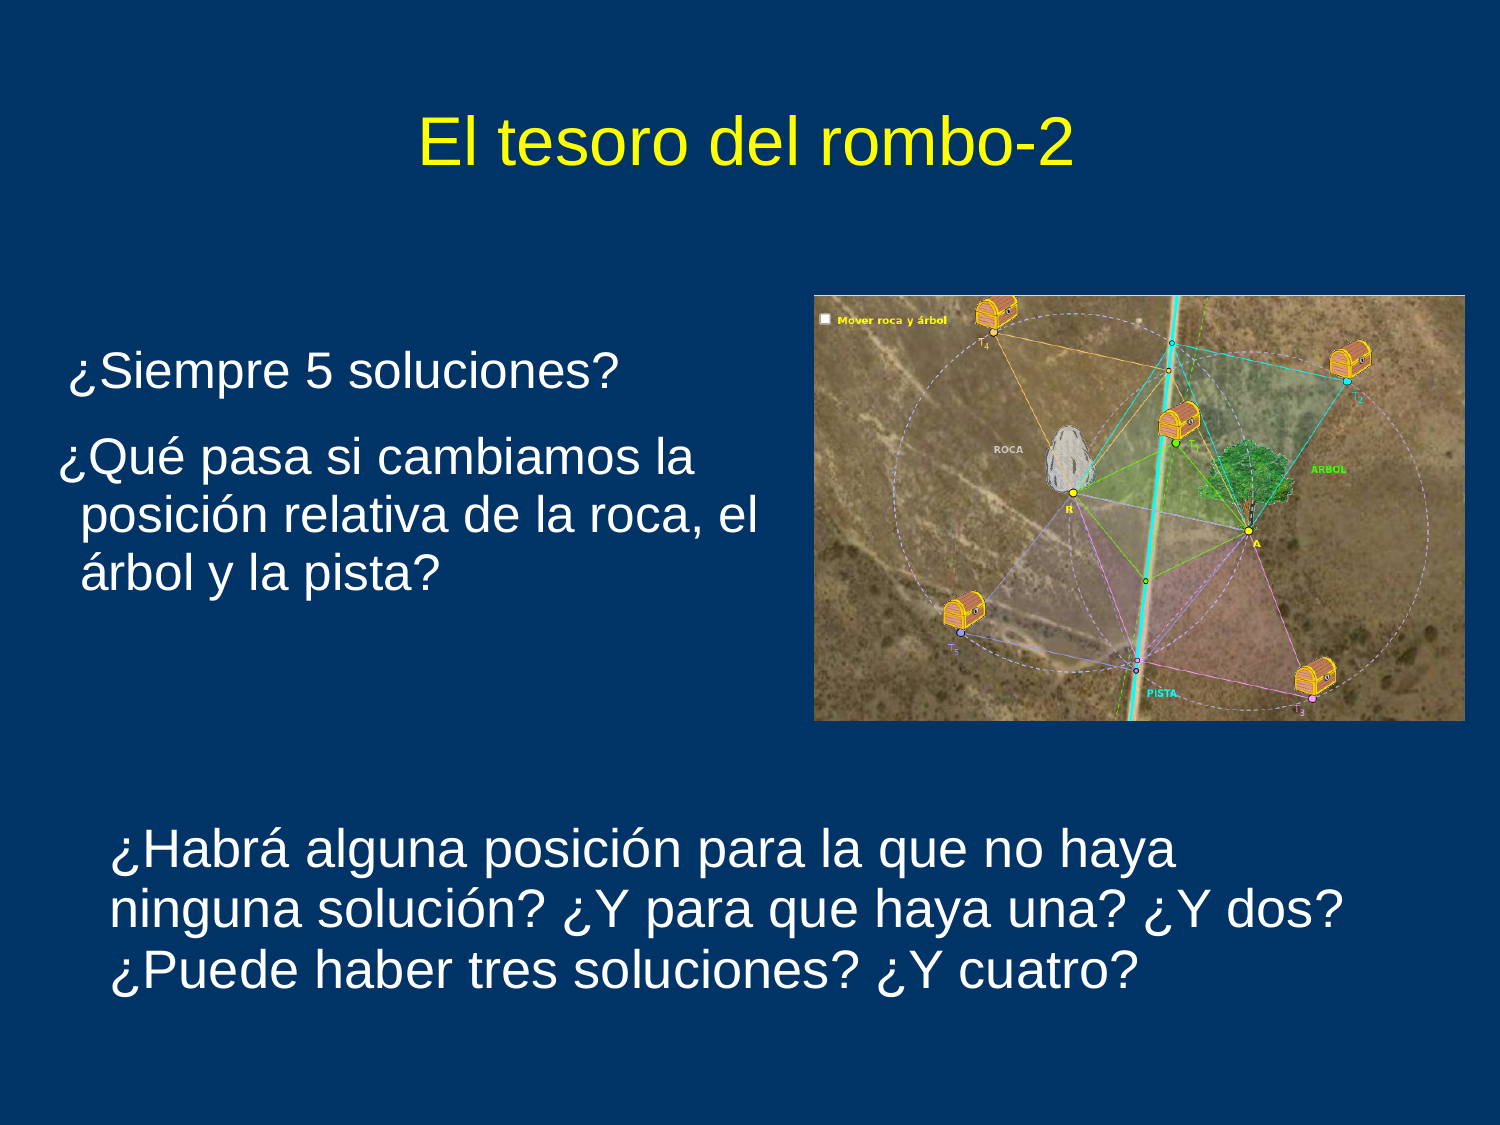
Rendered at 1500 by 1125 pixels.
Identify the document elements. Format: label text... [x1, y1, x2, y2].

list ¿Siempre 5 soluciones? ¿Qué pasa si cambiamos la posición relativa de la roca, el árbol y la pista? [11, 342, 811, 686]
picture [814, 295, 1465, 721]
title El tesoro del rombo-2 [36, 44, 1458, 239]
text_box ¿Habrá alguna posición para la que no haya ninguna solución? ¿Y para que haya una? ¿Y dos? ¿Puede haber tres soluciones? ¿Y cuatro? [94, 810, 1382, 1008]
